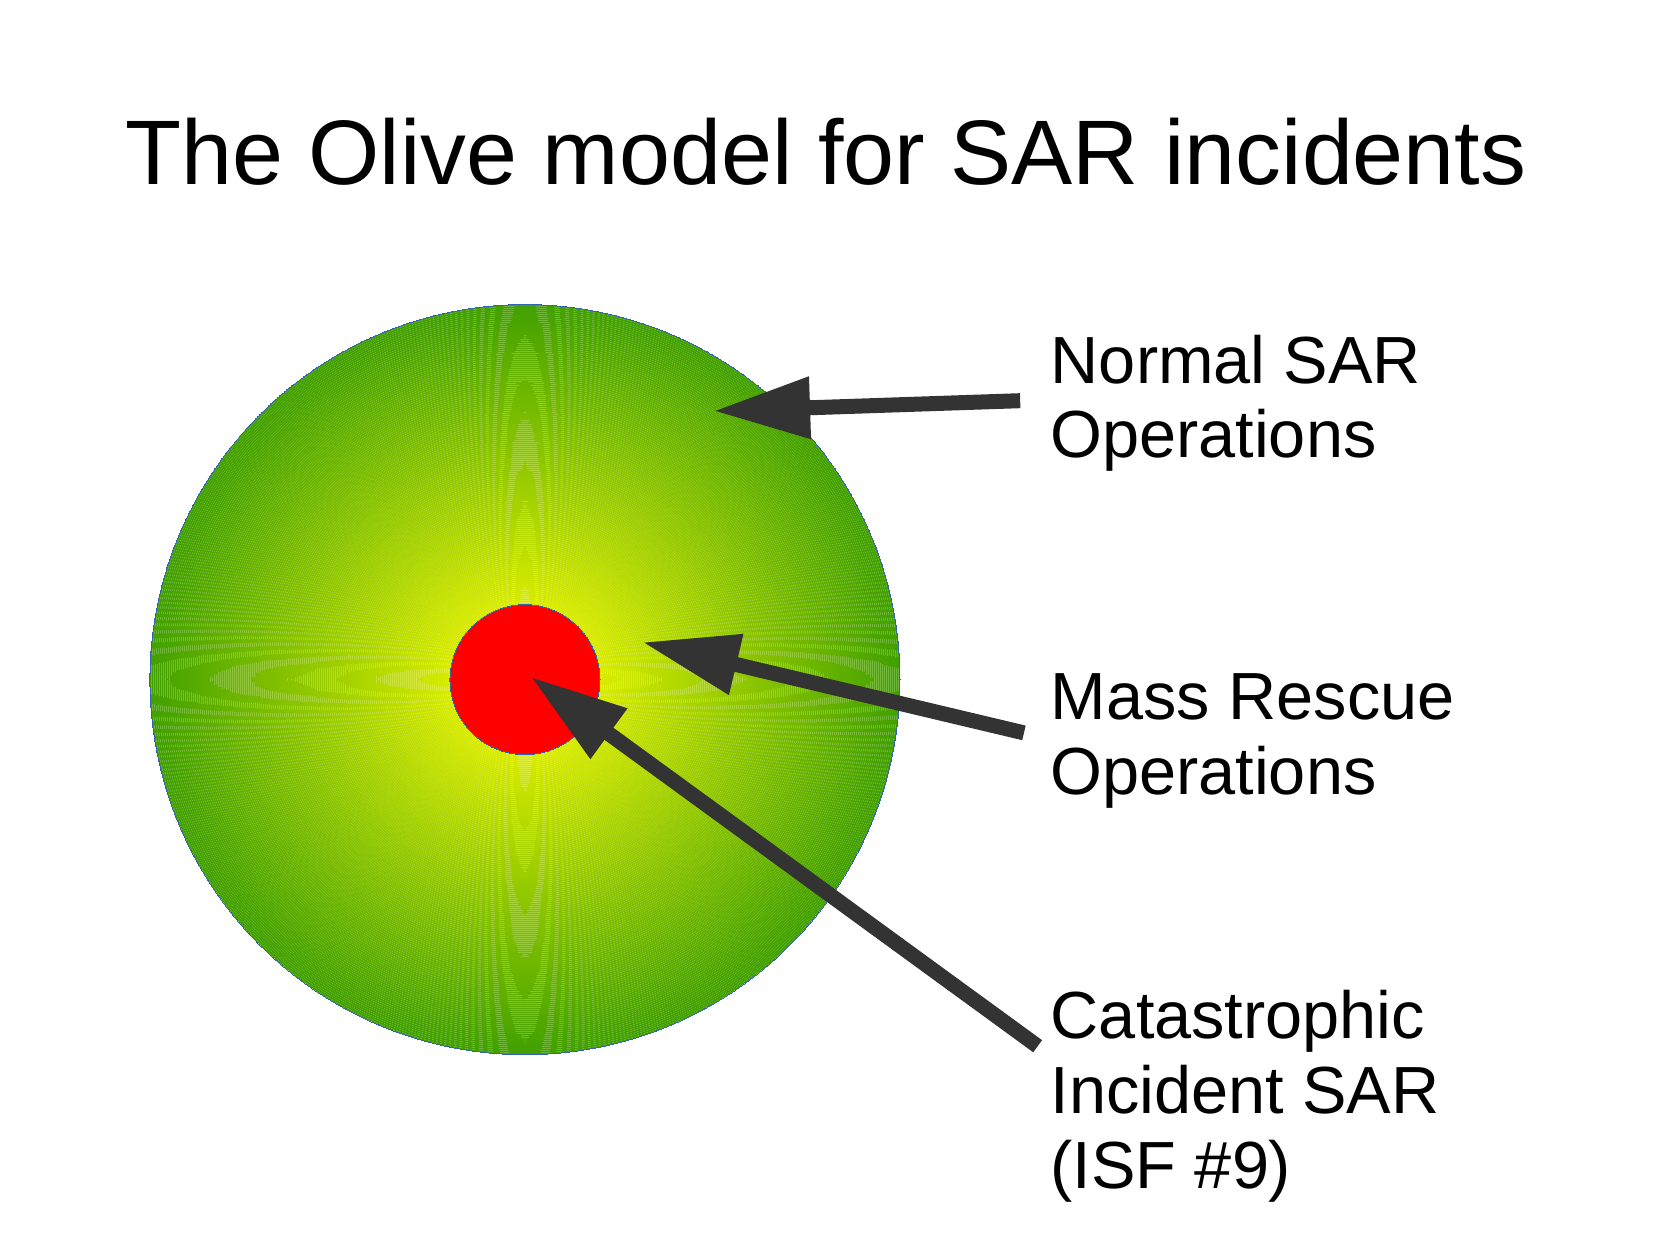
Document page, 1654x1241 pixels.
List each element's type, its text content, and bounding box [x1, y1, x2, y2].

title The Olive model for SAR incidents [82, 49, 1571, 257]
text_box [149, 304, 901, 1055]
text_box Normal SAR Operations [1036, 315, 1456, 480]
text_box Catastrophic Incident SAR (ISF #9) [1036, 970, 1456, 1210]
text_box Mass Rescue Operations [1036, 651, 1490, 817]
